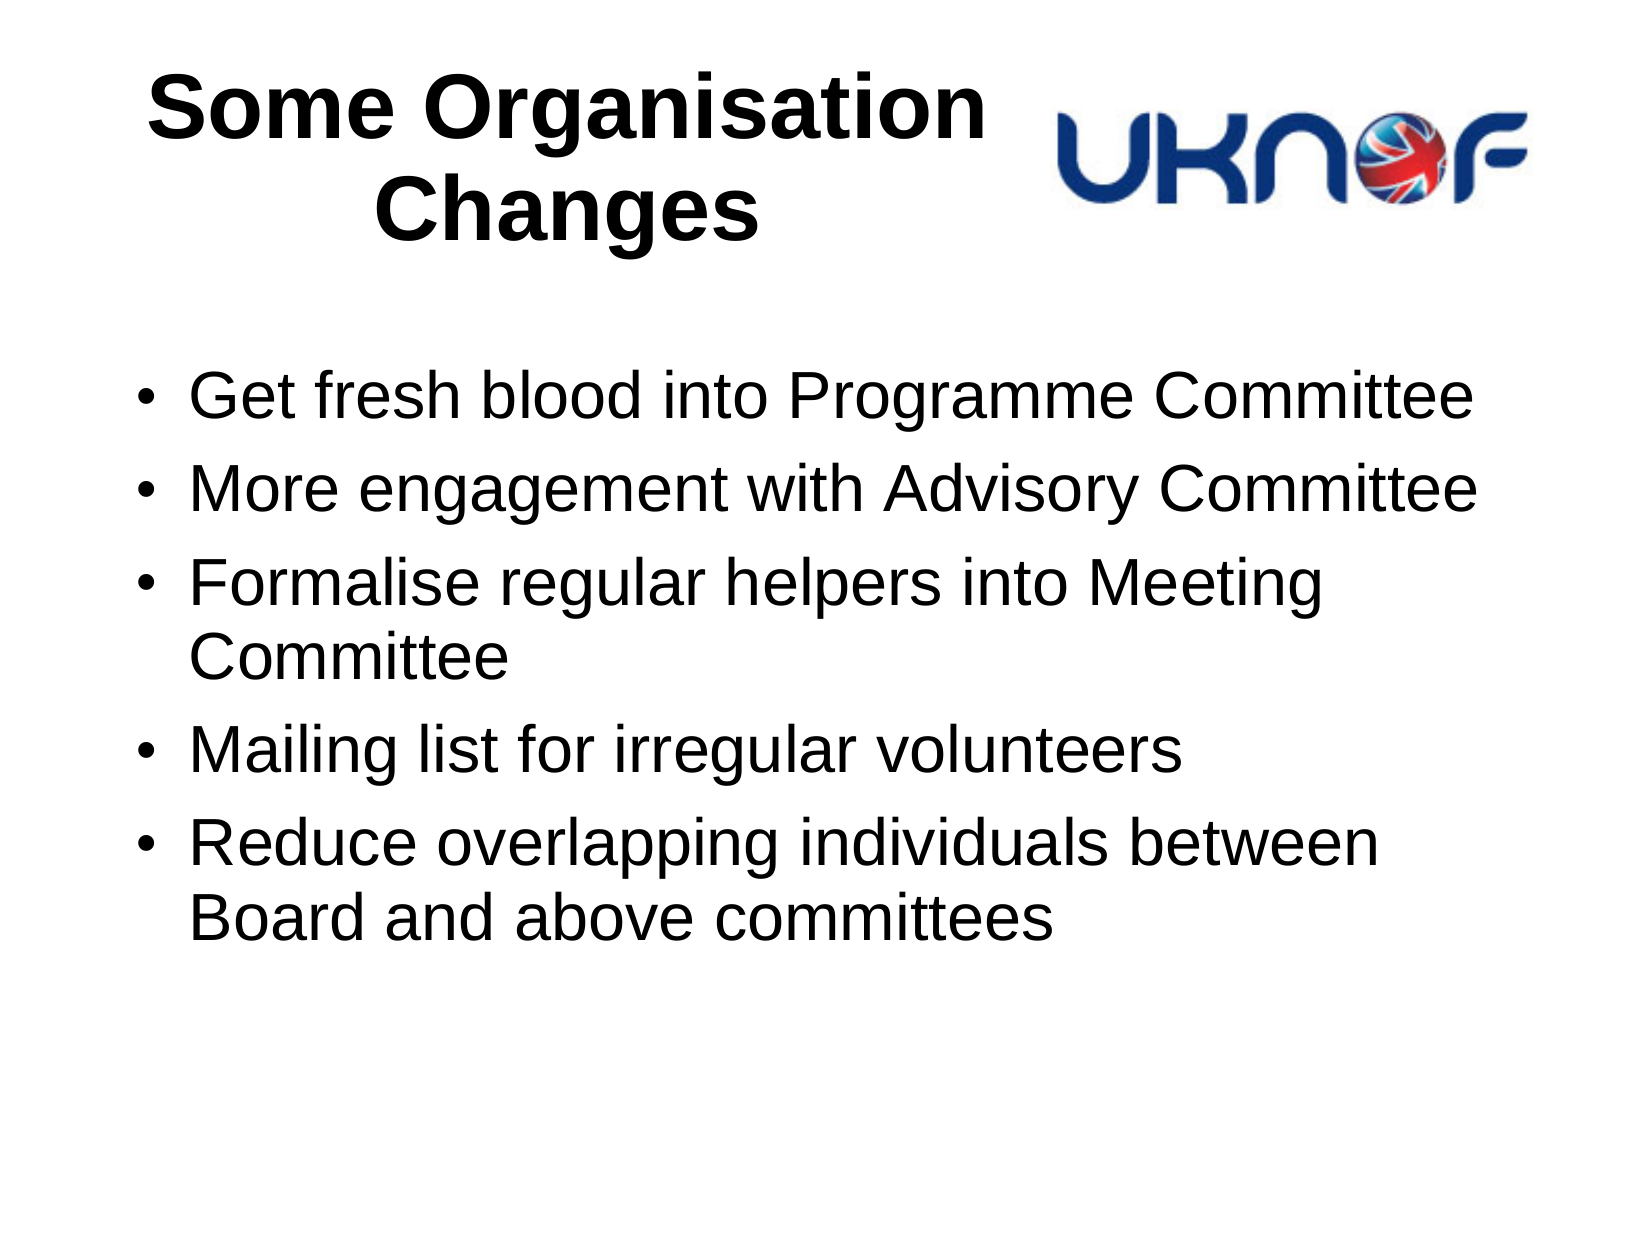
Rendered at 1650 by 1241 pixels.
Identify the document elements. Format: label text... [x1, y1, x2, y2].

picture [1050, 93, 1536, 225]
list Get fresh blood into Programme Committee More engagement with Advisory Committee Formalise regular helpers into Meeting Committee Mailing list for irregular volunteers Reduce overlapping individuals between Board and above committees [75, 358, 1576, 1078]
title Some Organisation Changes [123, 37, 1013, 279]
